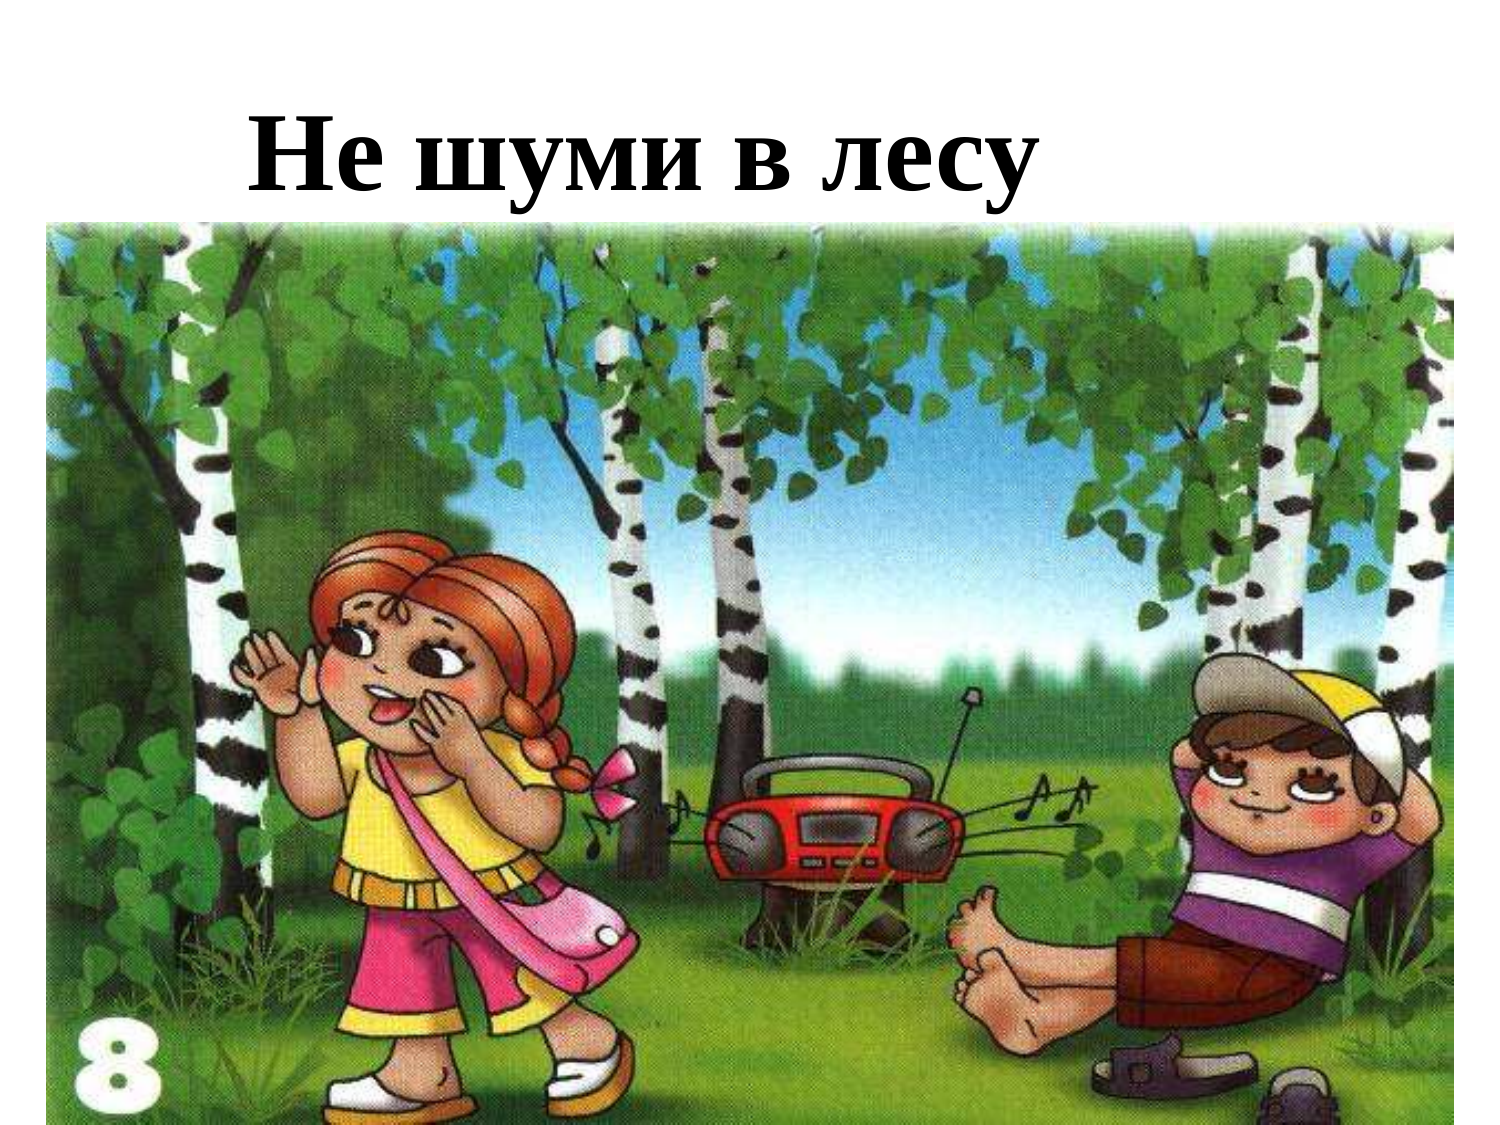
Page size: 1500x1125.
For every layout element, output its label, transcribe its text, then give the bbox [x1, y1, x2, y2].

text_box Не шуми в лесу [93, 70, 1196, 221]
picture [46, 222, 1454, 1125]
